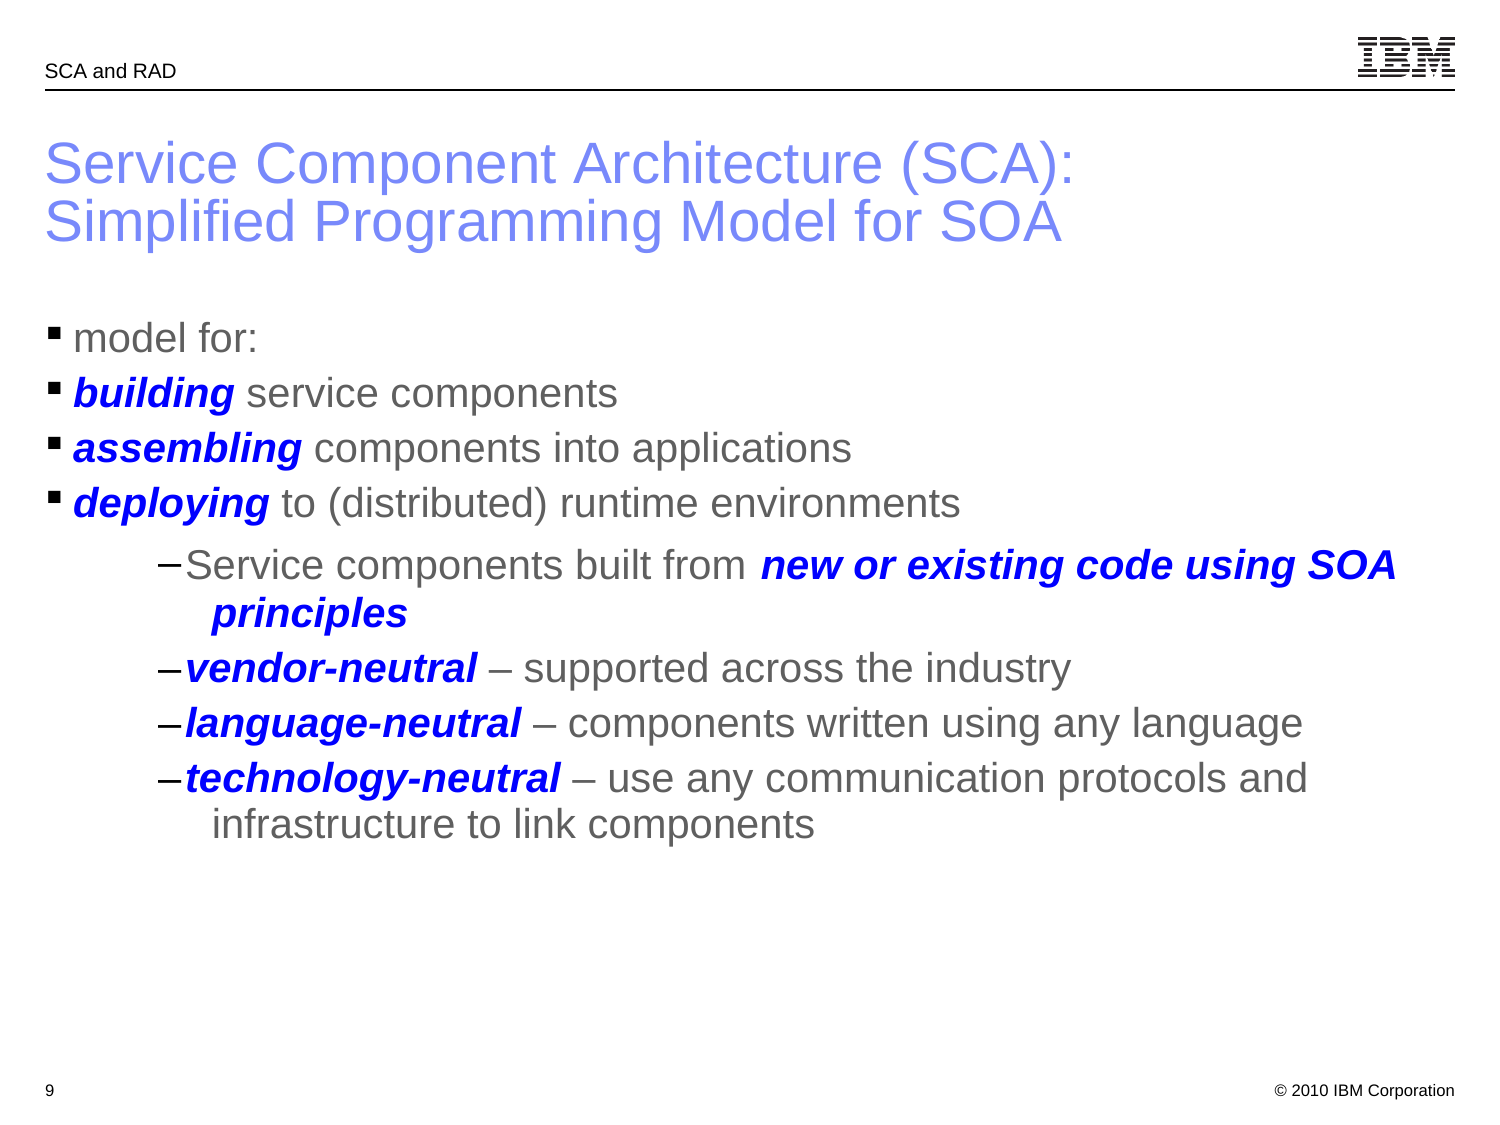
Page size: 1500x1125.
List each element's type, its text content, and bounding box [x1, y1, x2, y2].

list model for: building service components assembling components into applications deploying to (distributed) runtime environments Service components built from new or existing code using SOA principles vendor-neutral – supported across the industry language-neutral – components written using any language technology-neutral – use any communication protocols and infrastructure to link components [29, 307, 1455, 1058]
picture [1358, 37, 1455, 77]
title Service Component Architecture (SCA): Simplified Programming Model for SOA [29, 89, 1455, 301]
